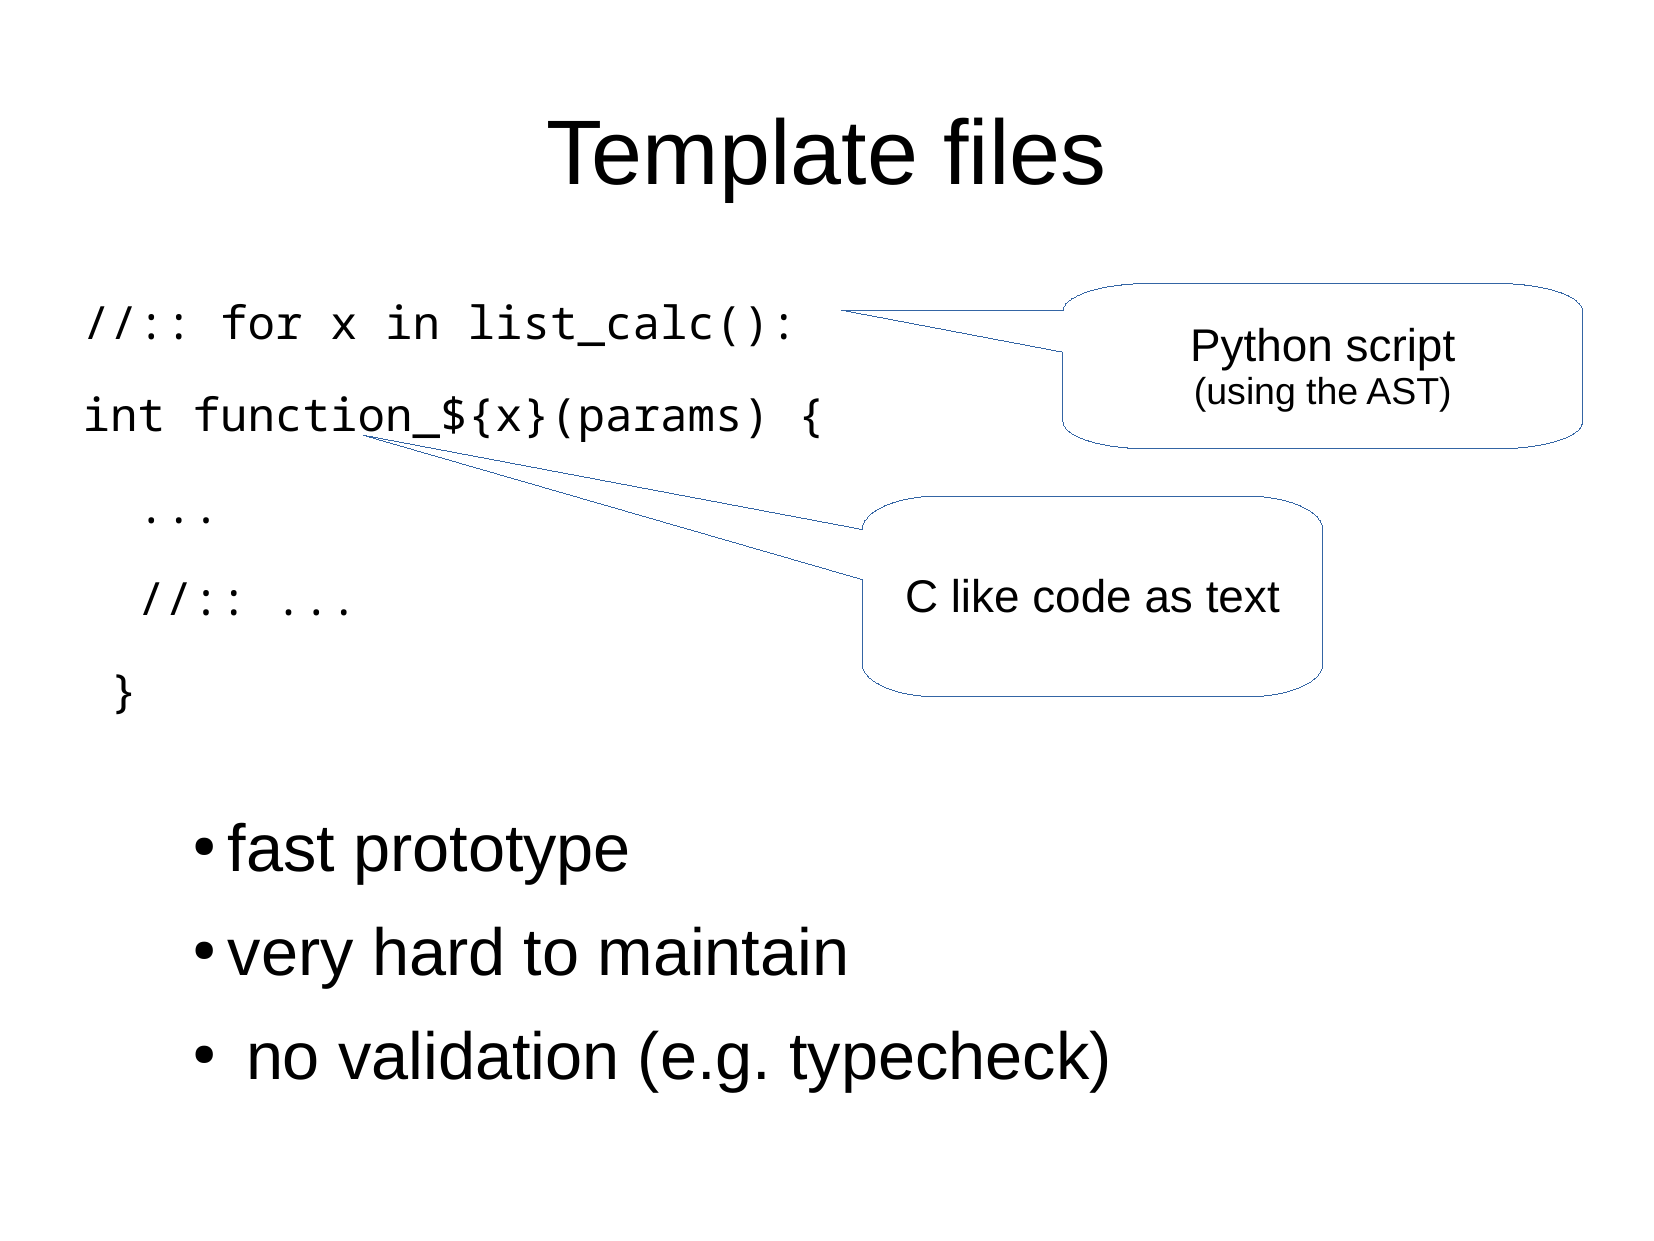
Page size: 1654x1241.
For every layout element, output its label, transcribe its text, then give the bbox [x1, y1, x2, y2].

list //:: for x in list_calc(): int function_${x}(params) { ... //:: ... } [82, 290, 1571, 1010]
text_box C like code as text [363, 435, 1323, 697]
title Template files [82, 49, 1571, 257]
text_box Python script (using the AST) [841, 283, 1583, 449]
text_box fast prototype very hard to maintain no validation (e.g. typecheck) [177, 803, 1150, 1102]
